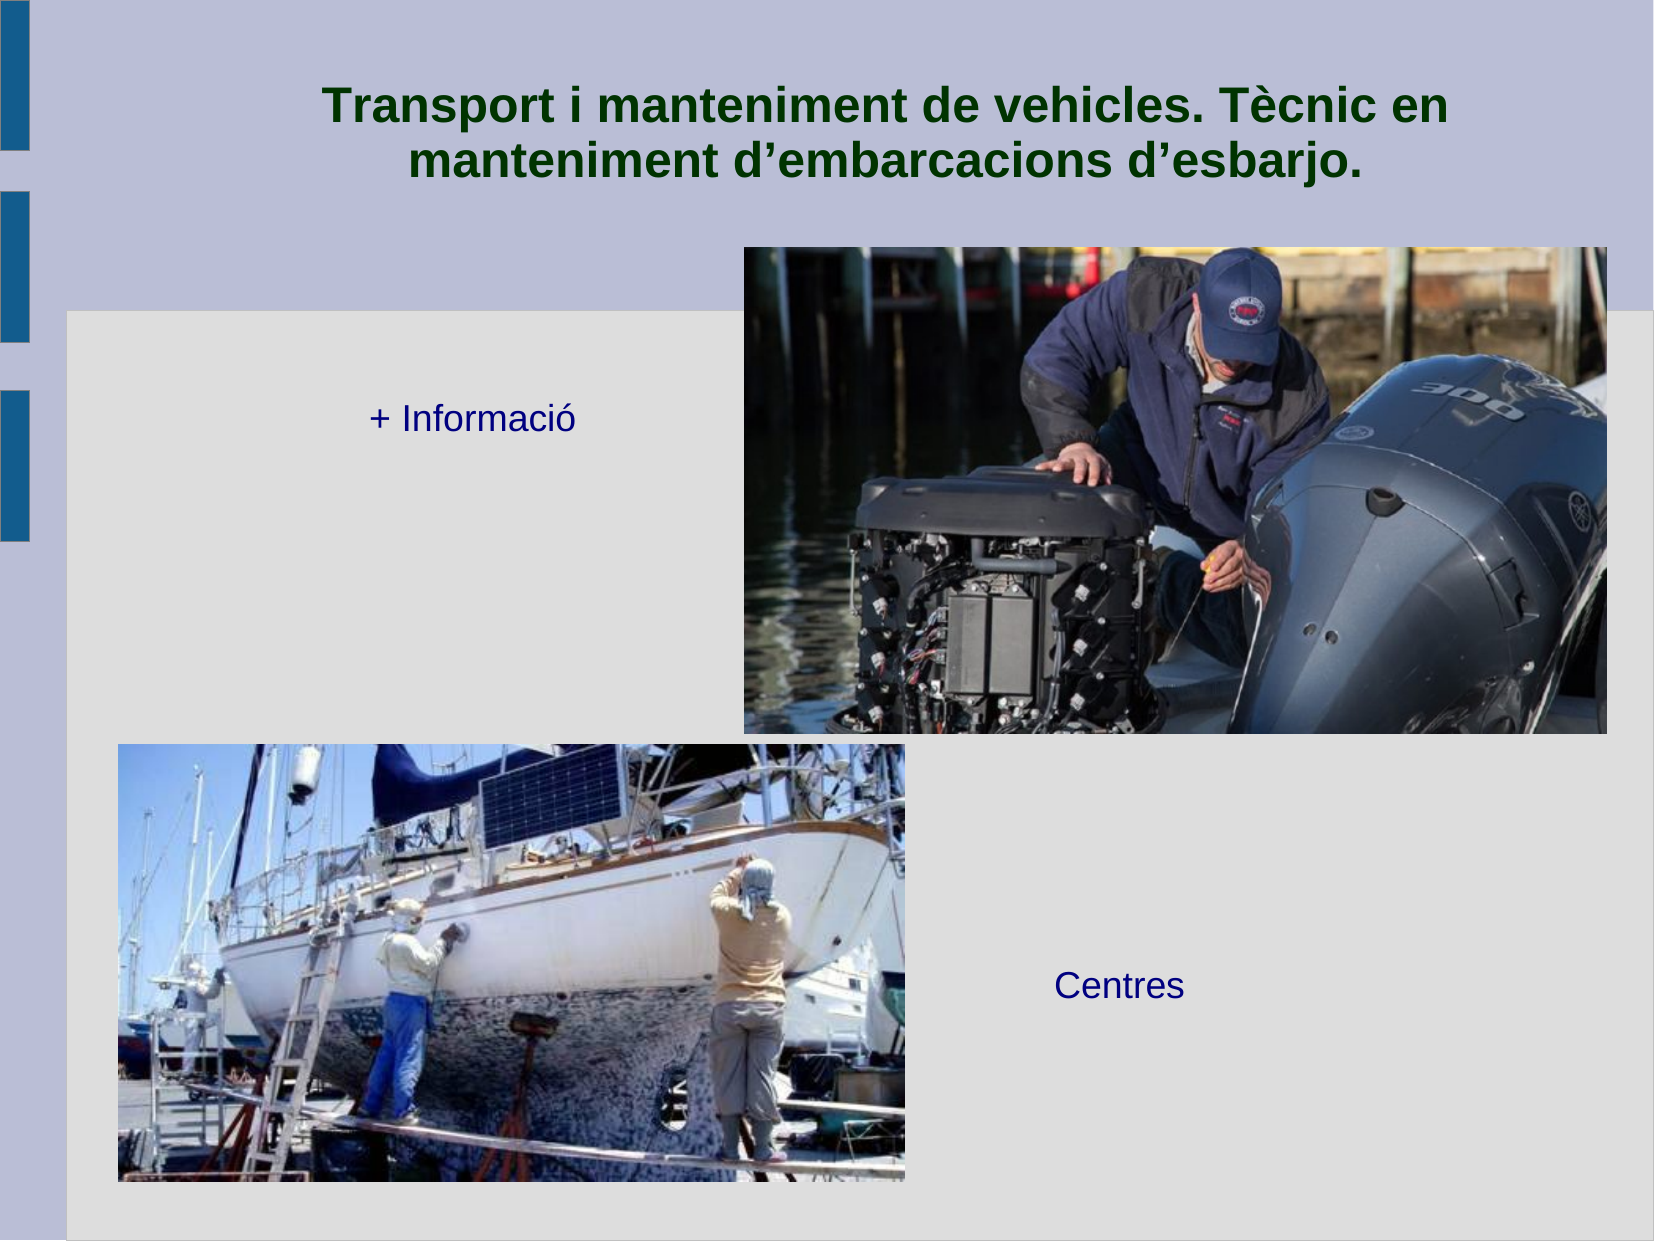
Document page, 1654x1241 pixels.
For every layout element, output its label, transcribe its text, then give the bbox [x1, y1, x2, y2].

picture [118, 744, 905, 1182]
text_box Centres [1039, 956, 1228, 1027]
picture [744, 247, 1607, 734]
title Transport i manteniment de vehicles. Tècnic en manteniment d’embarcacions d’esbarjo. [177, 64, 1595, 201]
text_box + Informació [354, 389, 618, 460]
